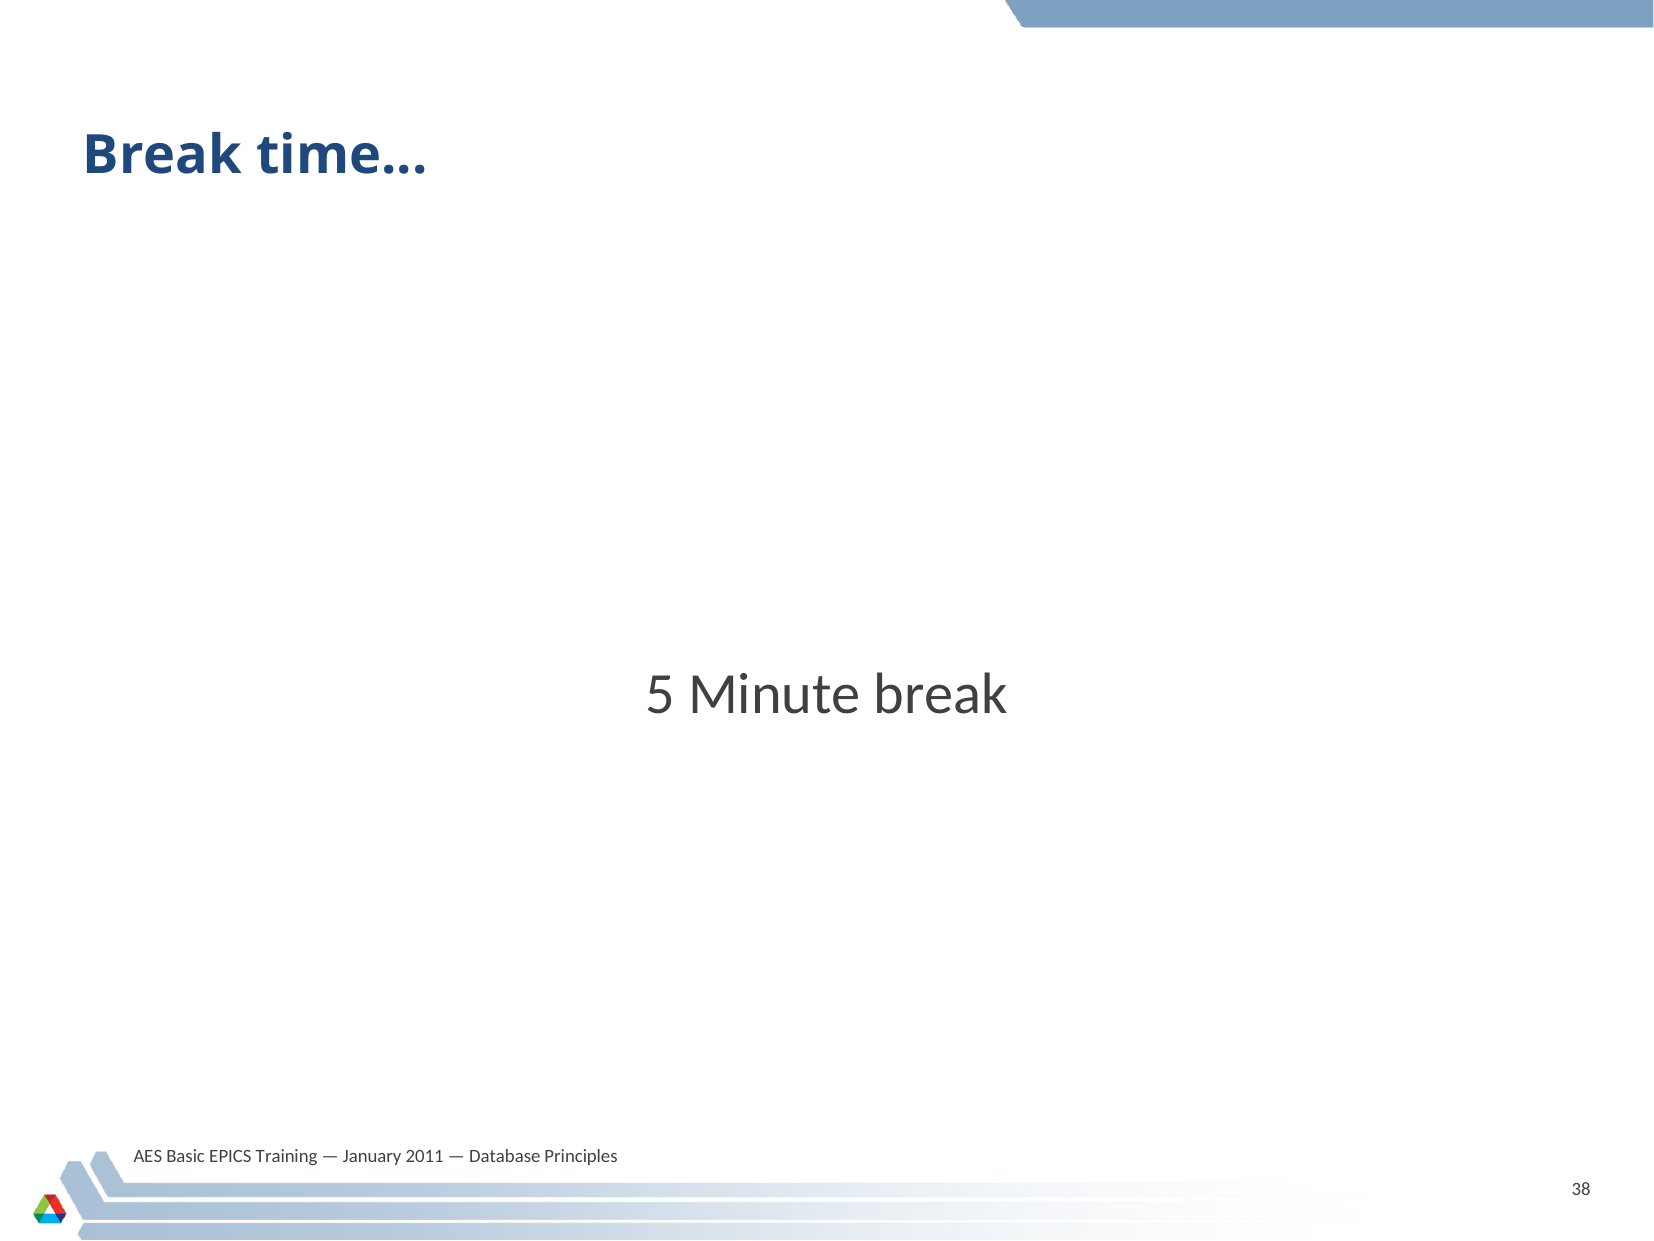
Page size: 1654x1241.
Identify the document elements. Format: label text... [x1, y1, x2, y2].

subtitle 5 Minute break [82, 289, 1571, 1108]
picture [0, 0, 1654, 29]
title Break time... [82, 121, 1571, 185]
picture [0, 1143, 1654, 1240]
